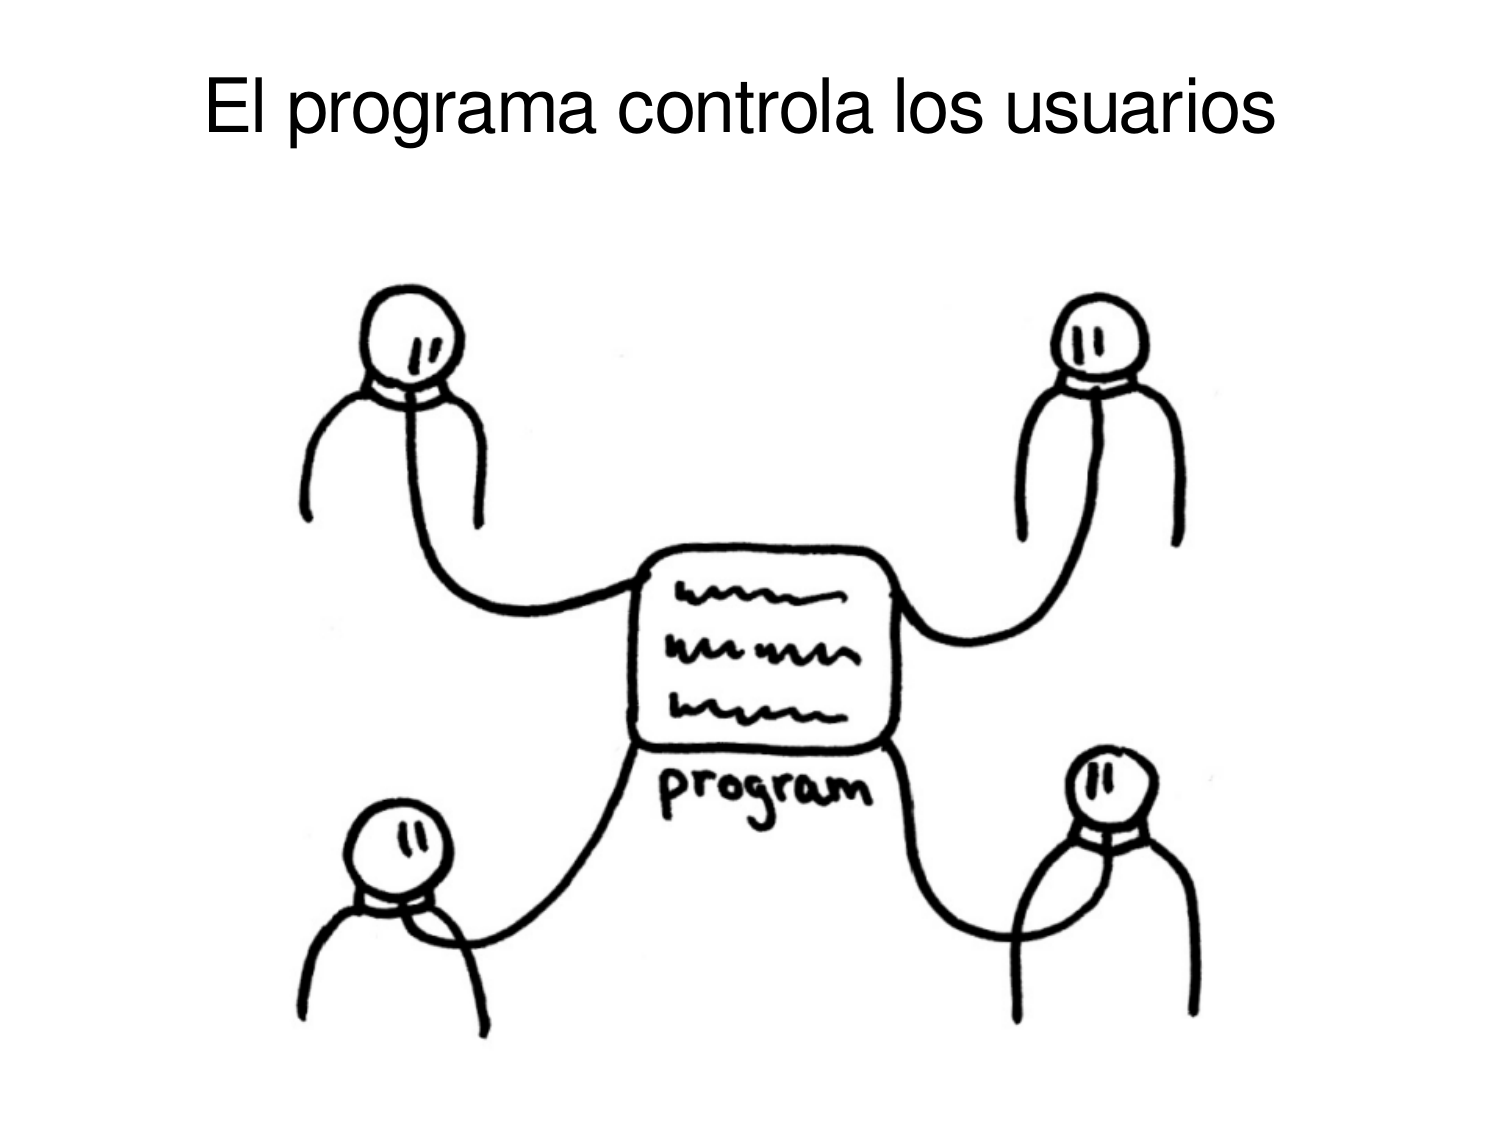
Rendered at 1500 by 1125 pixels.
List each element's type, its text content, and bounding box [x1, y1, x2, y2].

text_box El programa controla los usuarios [0, 56, 1500, 252]
picture [126, 252, 1374, 1061]
